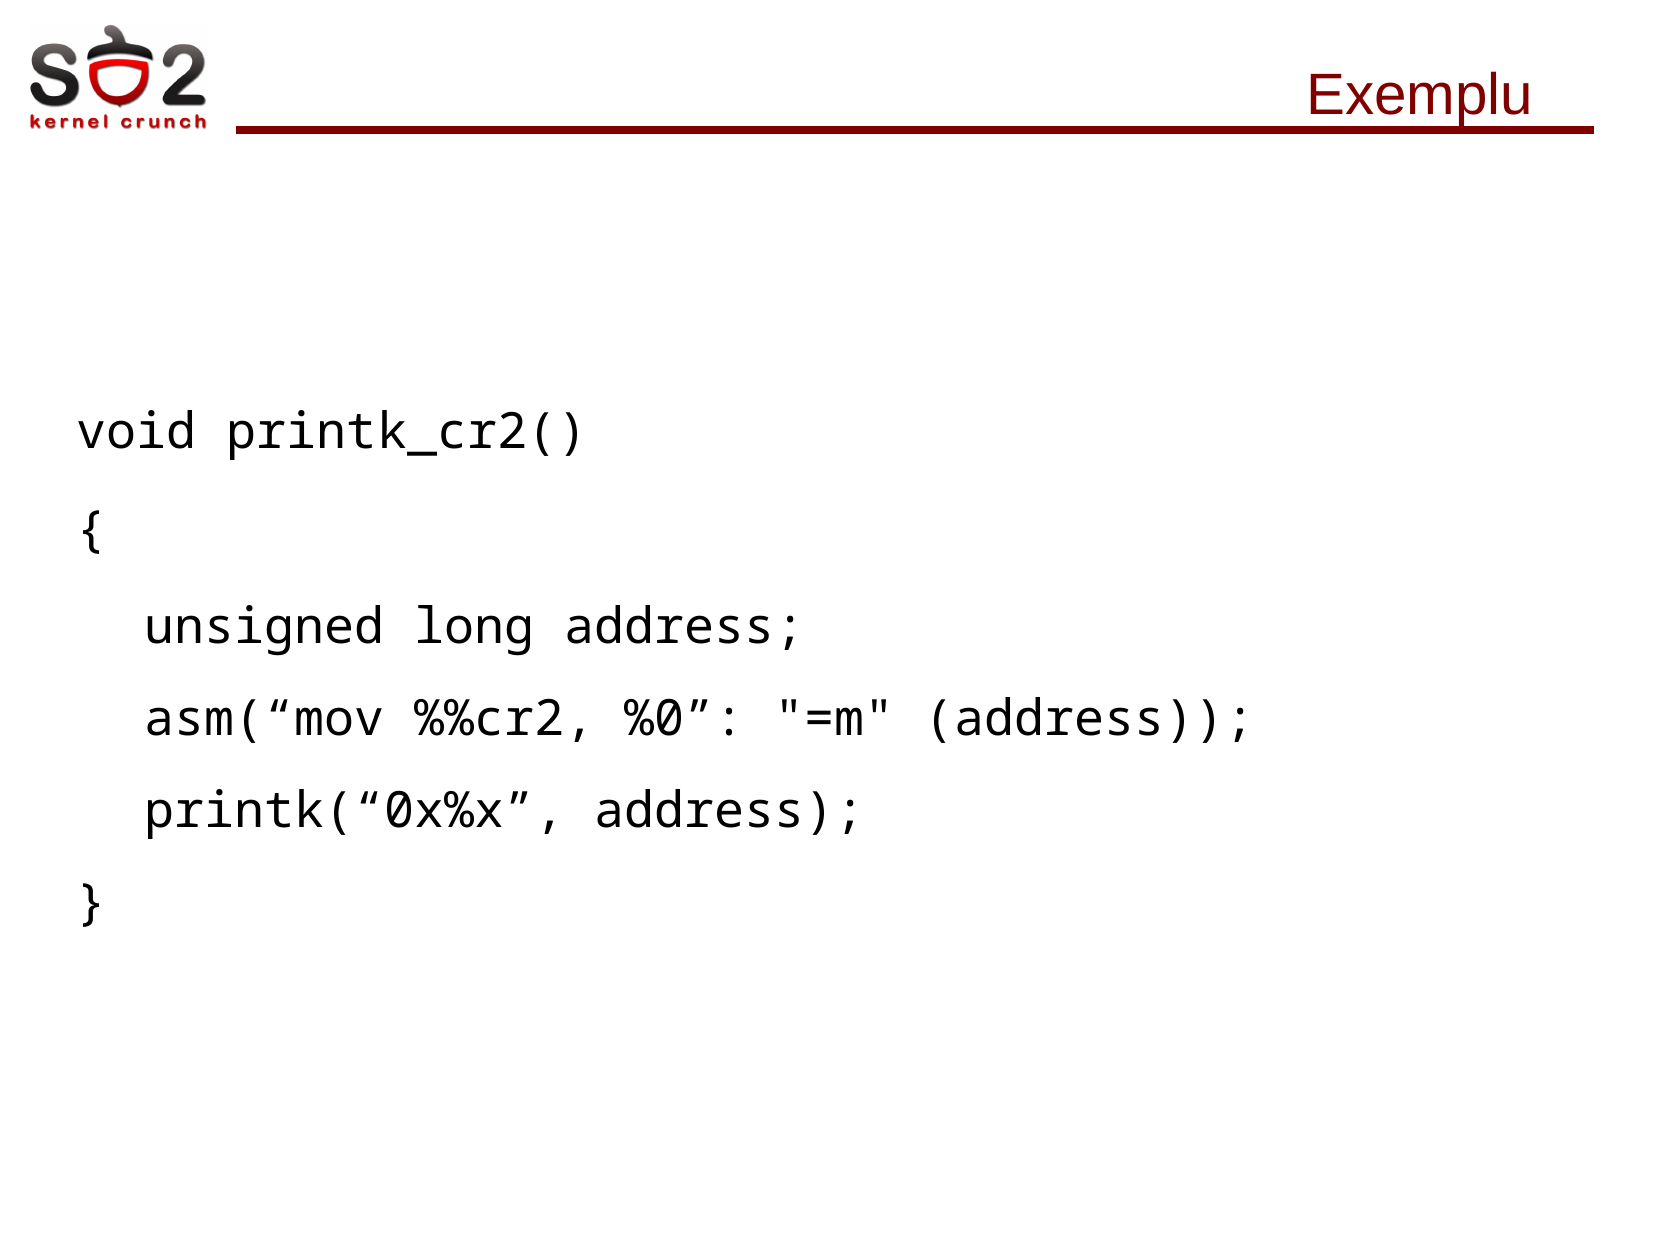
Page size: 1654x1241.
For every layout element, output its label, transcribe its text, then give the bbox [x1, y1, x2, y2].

picture [29, 23, 121, 130]
list void printk_cr2() { unsigned long address; asm(“mov %%cr2, %0”: "=m" (address)); printk(“0x%x”, address); } [59, 177, 1595, 1152]
title Exemplu [121, 11, 1534, 177]
